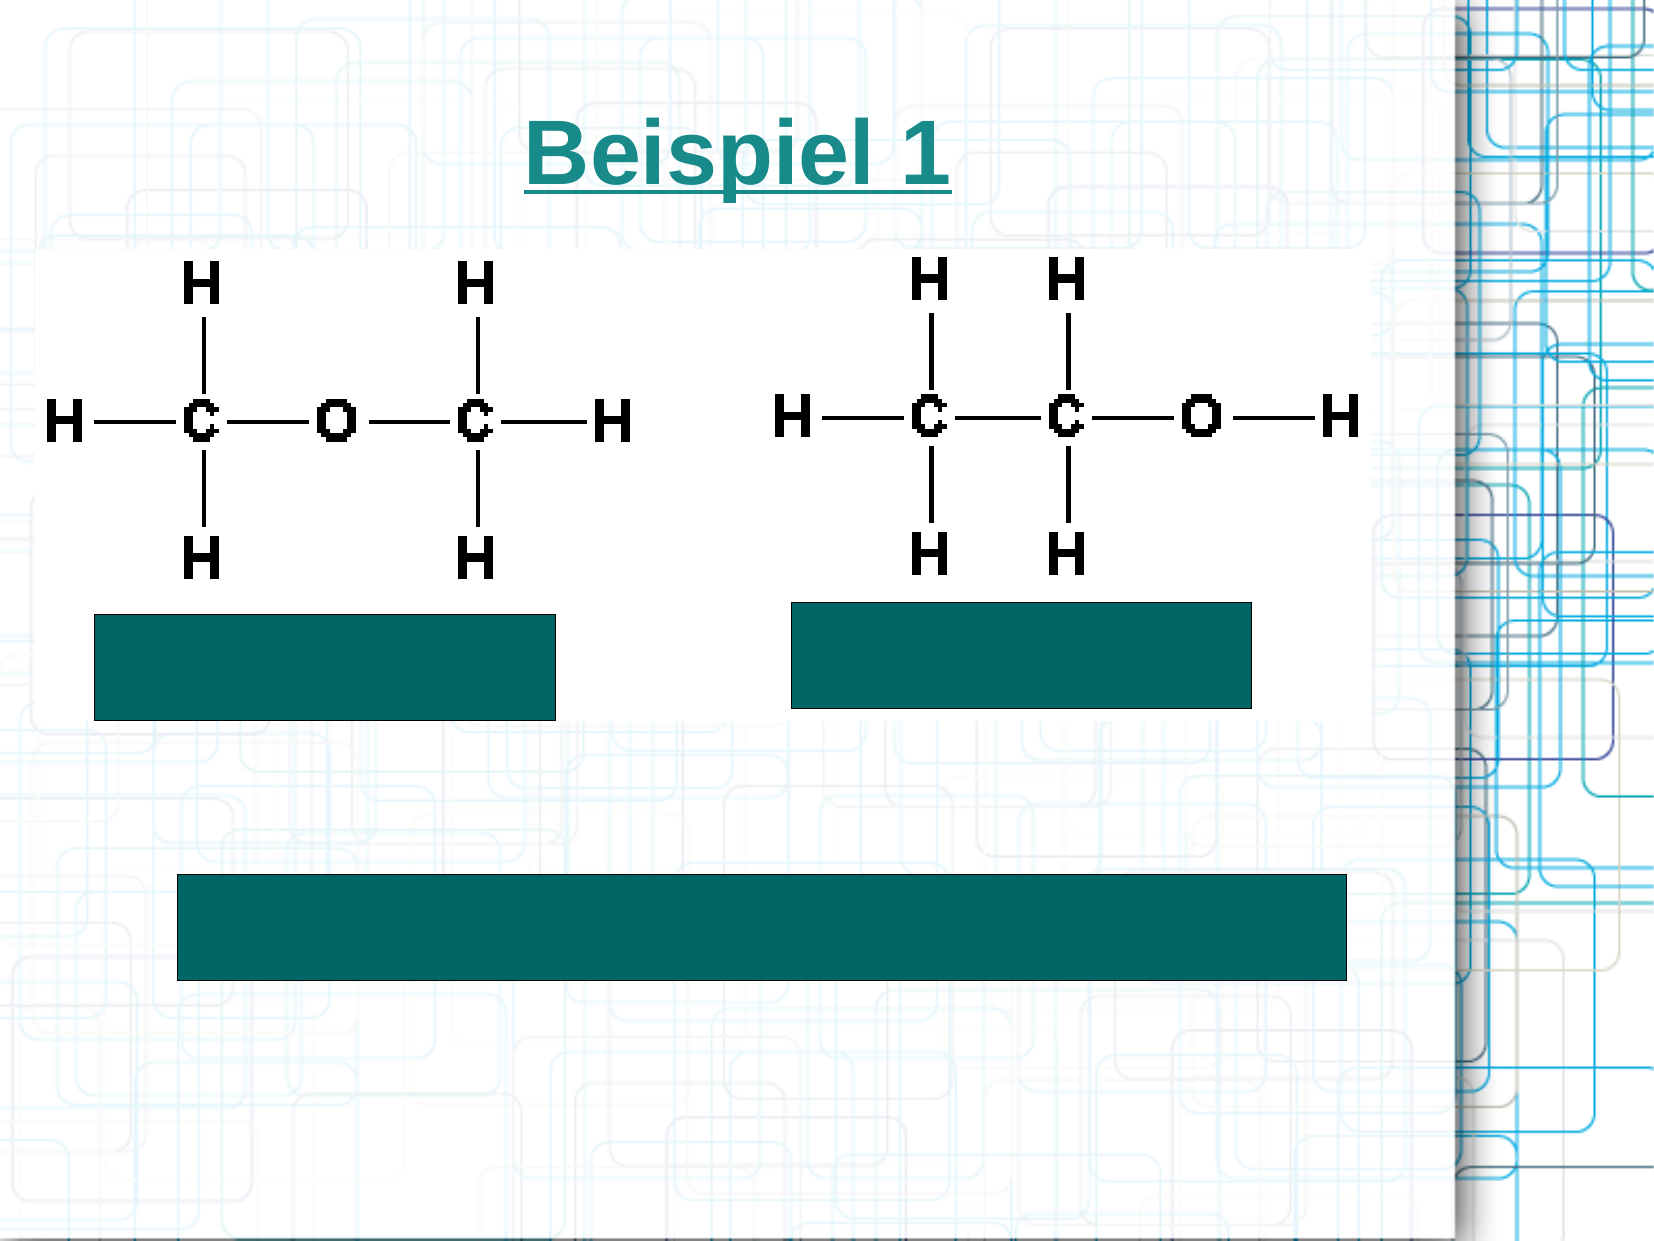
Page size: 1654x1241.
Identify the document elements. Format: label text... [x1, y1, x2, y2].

text_box [94, 614, 556, 721]
title Beispiel 1 [59, 49, 1418, 257]
picture [0, 0, 1654, 1241]
text_box [791, 602, 1252, 709]
text_box =Funktionsisomer (Konstitutionsisomer) [177, 897, 1406, 1043]
text_box [177, 874, 1347, 981]
